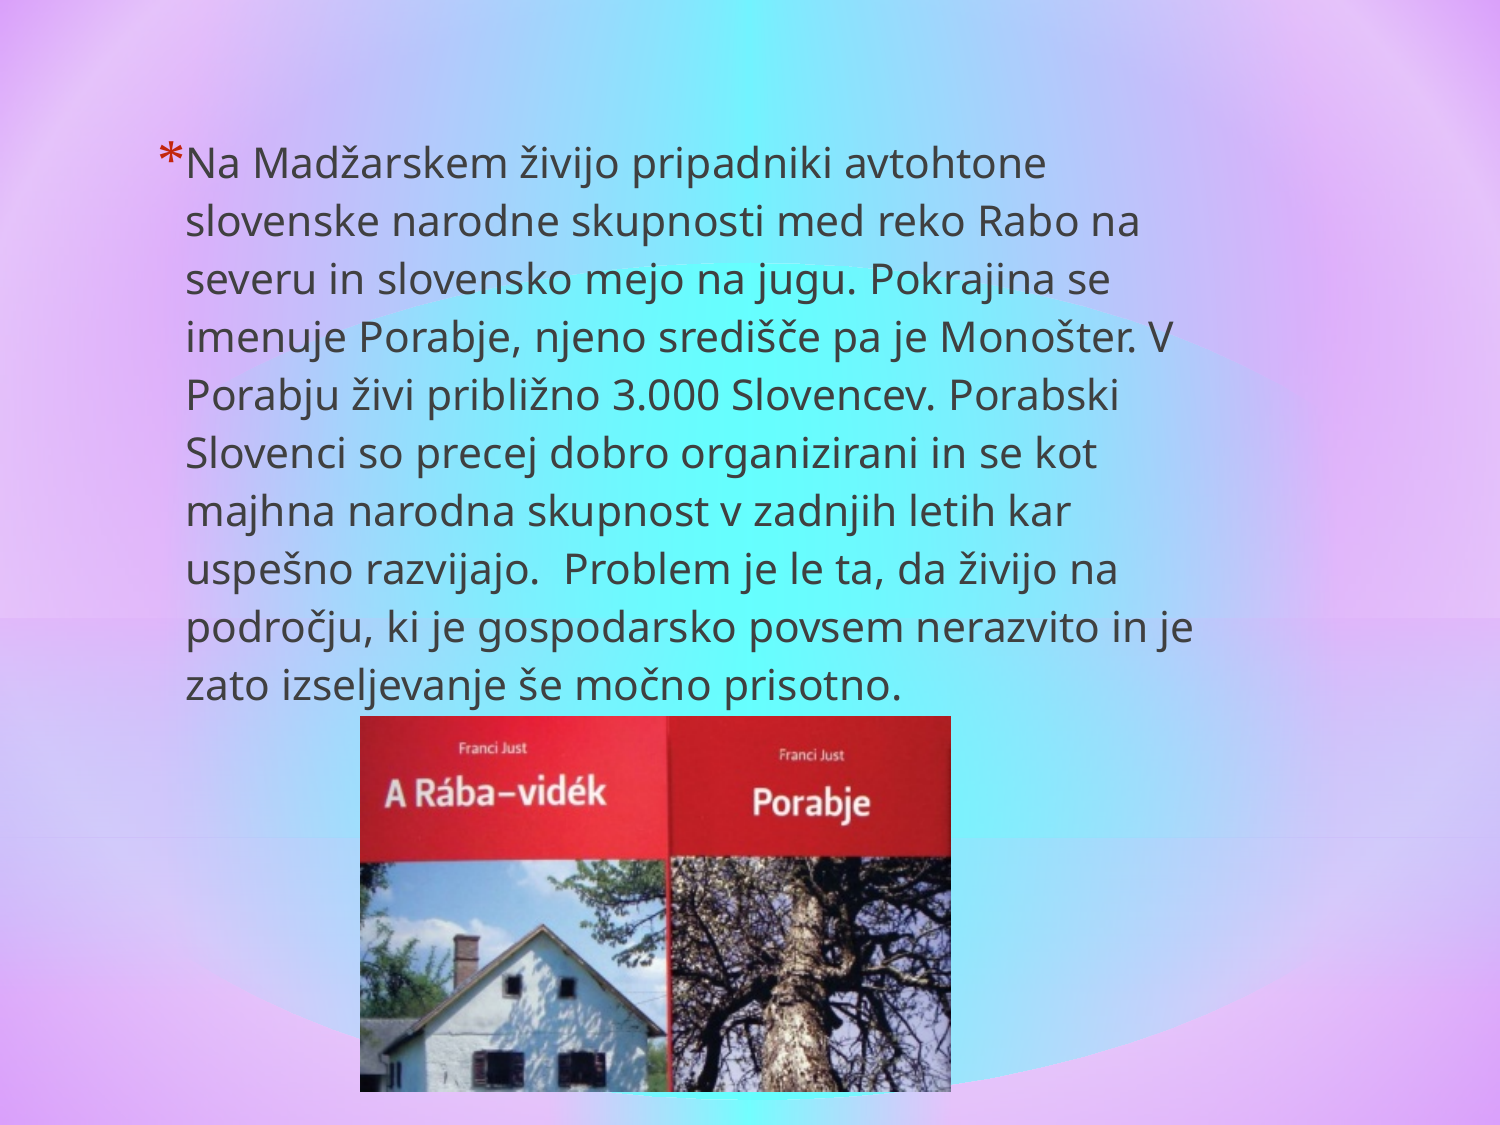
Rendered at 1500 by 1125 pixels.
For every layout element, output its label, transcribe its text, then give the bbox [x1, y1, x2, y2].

picture [360, 716, 951, 1092]
list Na Madžarskem živijo pripadniki avtohtone slovenske narodne skupnosti med reko Rabo na severu in slovensko mejo na jugu. Pokrajina se imenuje Porabje, njeno središče pa je Monošter. V Porabju živi približno 3.000 Slovencev. Porabski Slovenci so precej dobro organizirani in se kot majhna narodna skupnost v zadnjih letih kar uspešno razvijajo. Problem je le ta, da živijo na področju, ki je gospodarsko povsem nerazvito in je zato izseljevanje še močno prisotno. [135, 125, 1234, 728]
